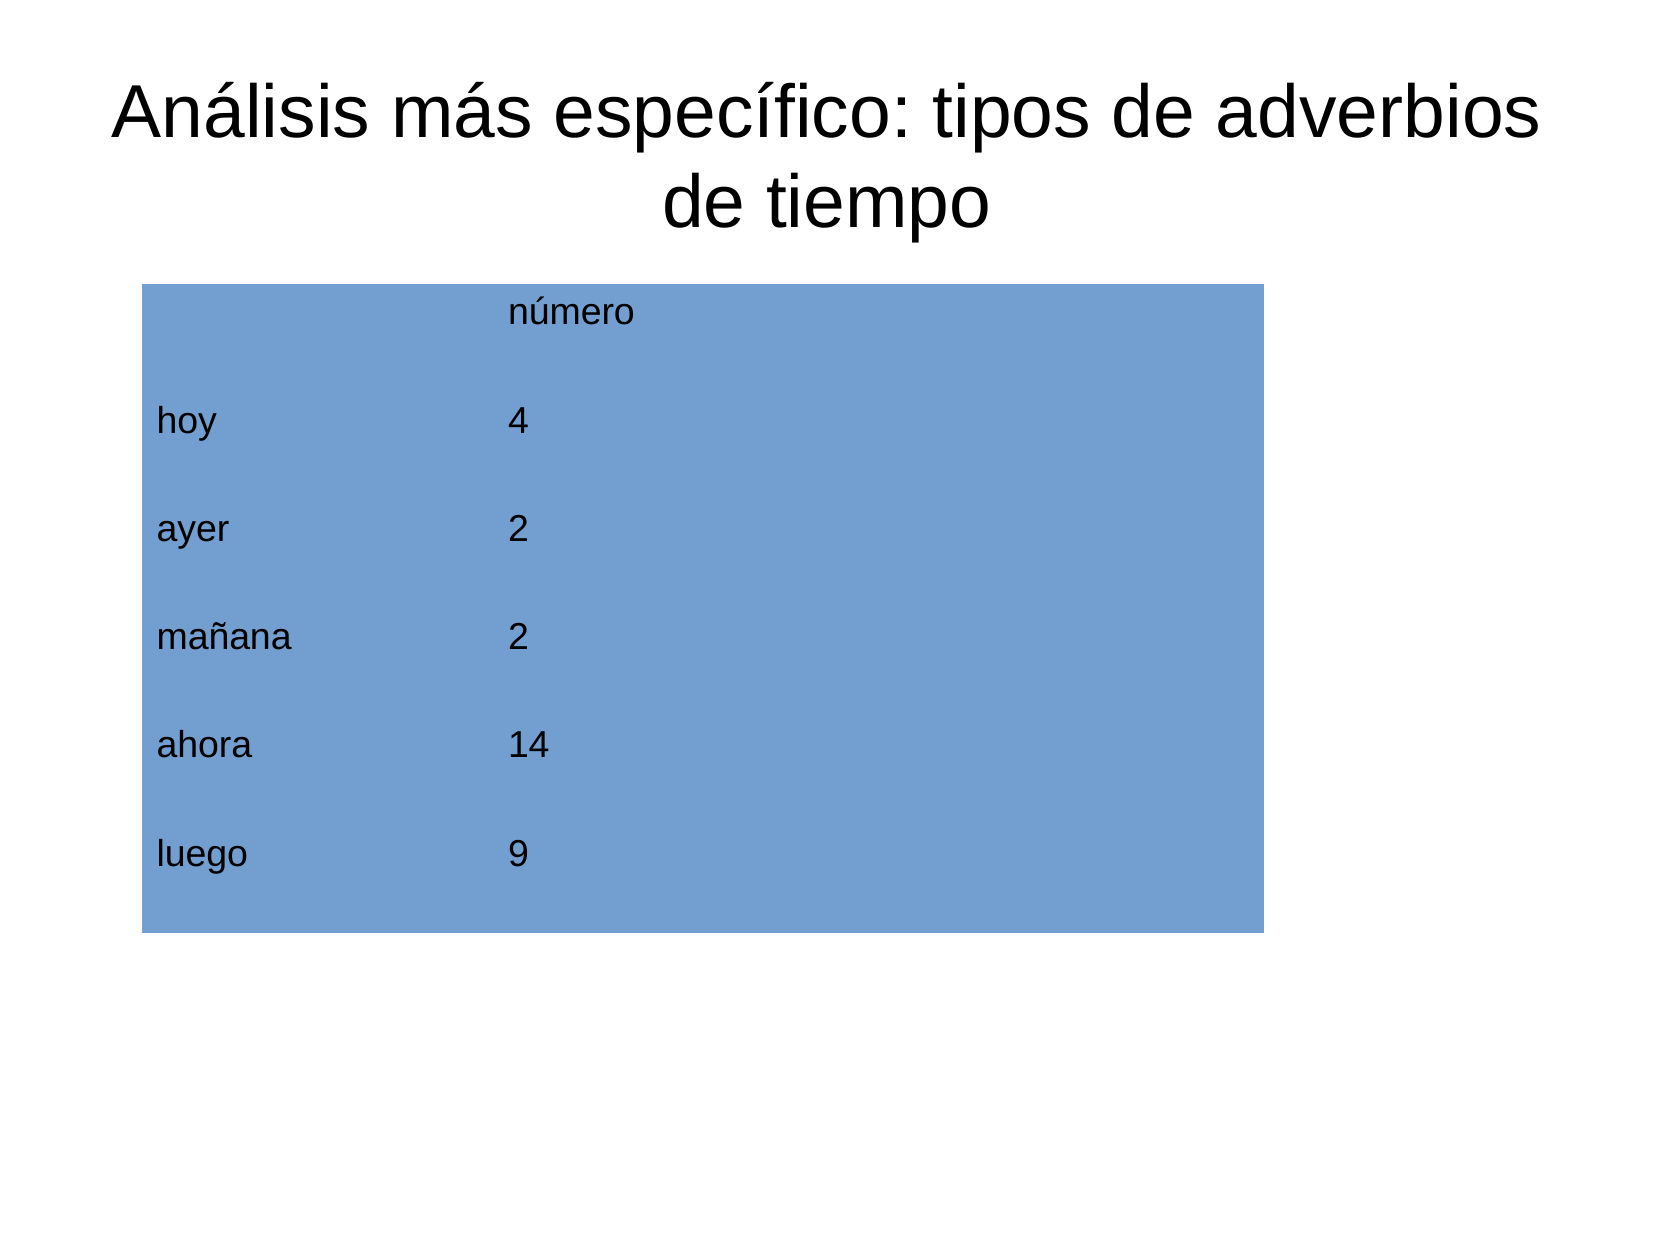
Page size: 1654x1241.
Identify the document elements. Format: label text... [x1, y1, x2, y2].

table_cell 14 [493, 717, 1264, 825]
title Análisis más específico: tipos de adverbios de tiempo [82, 49, 1571, 257]
table_cell ayer [142, 500, 493, 608]
table_cell luego [142, 825, 493, 933]
table_cell 2 [493, 608, 1264, 717]
table_header [142, 284, 493, 392]
table_cell hoy [142, 392, 493, 500]
table_cell ahora [142, 717, 493, 825]
table_cell 9 [493, 825, 1264, 933]
table_cell 4 [493, 392, 1264, 500]
table_cell mañana [142, 608, 493, 717]
table_header número [493, 284, 1264, 392]
table_cell 2 [493, 500, 1264, 608]
